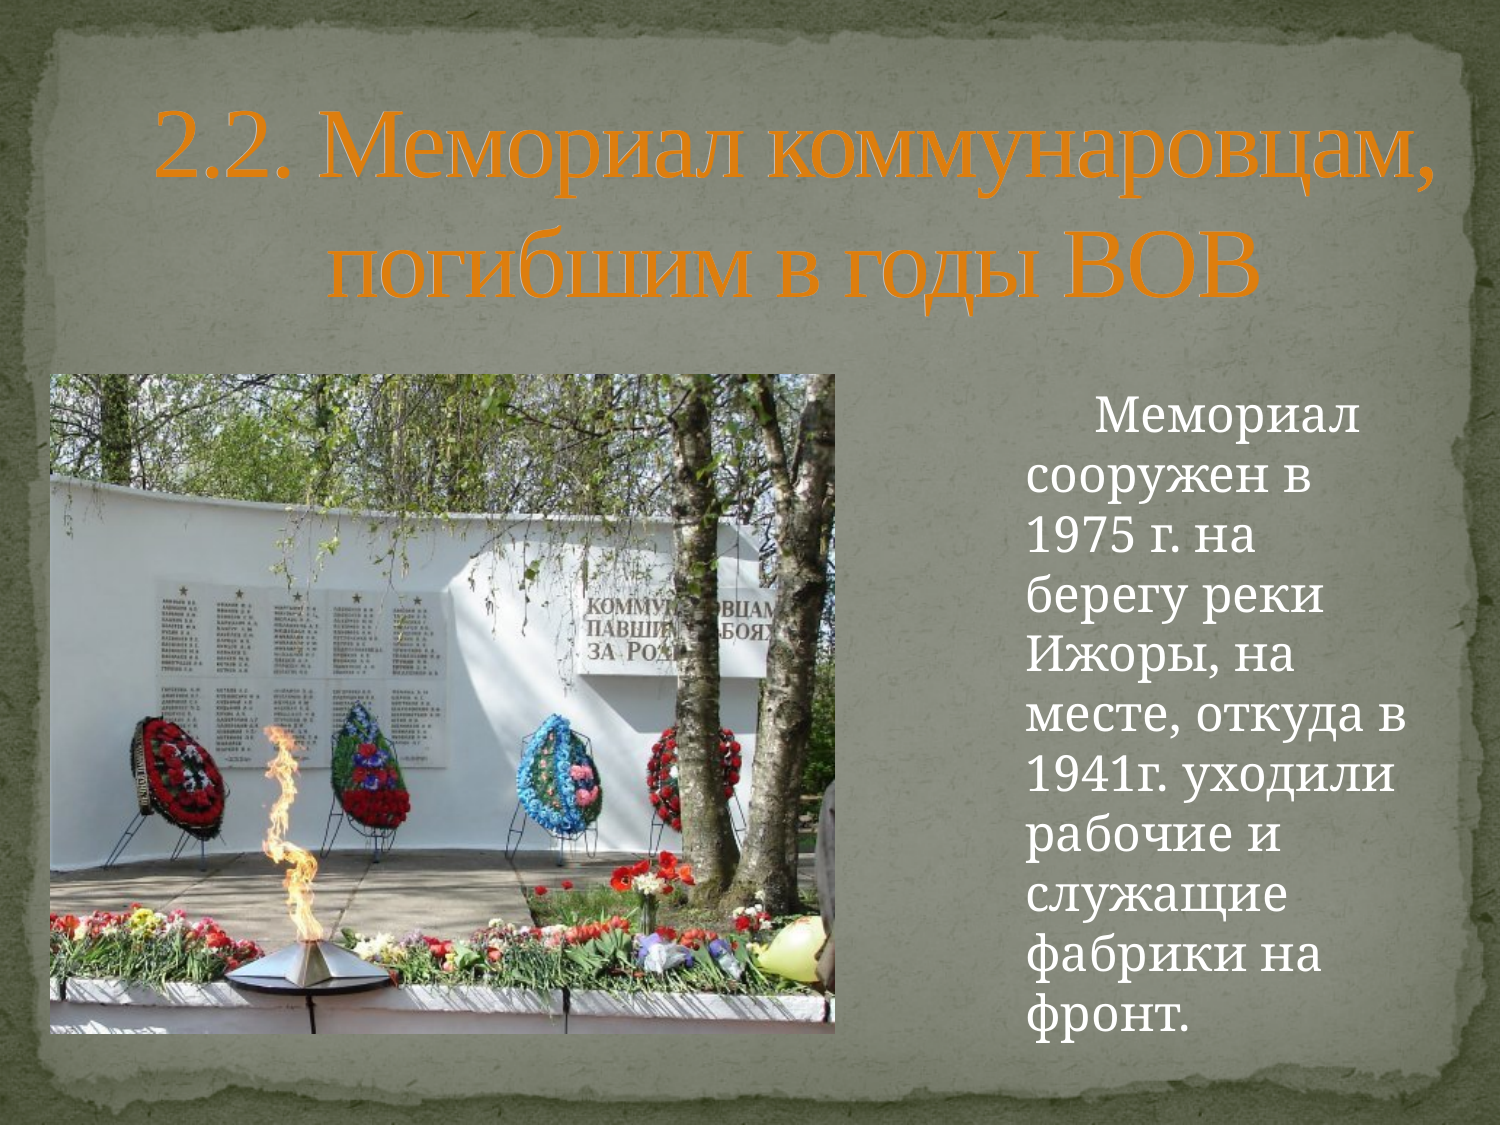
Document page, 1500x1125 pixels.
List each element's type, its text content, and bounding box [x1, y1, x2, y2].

title 2.2. Мемориал коммунаровцам, погибшим в годы ВОВ [46, 70, 1465, 300]
list Мемориал сооружен в 1975 г. на берегу реки Ижоры, на месте, откуда в 1941г. уходили рабочие и служащие фабрики на фронт. [875, 375, 1451, 1125]
picture [50, 375, 835, 1034]
